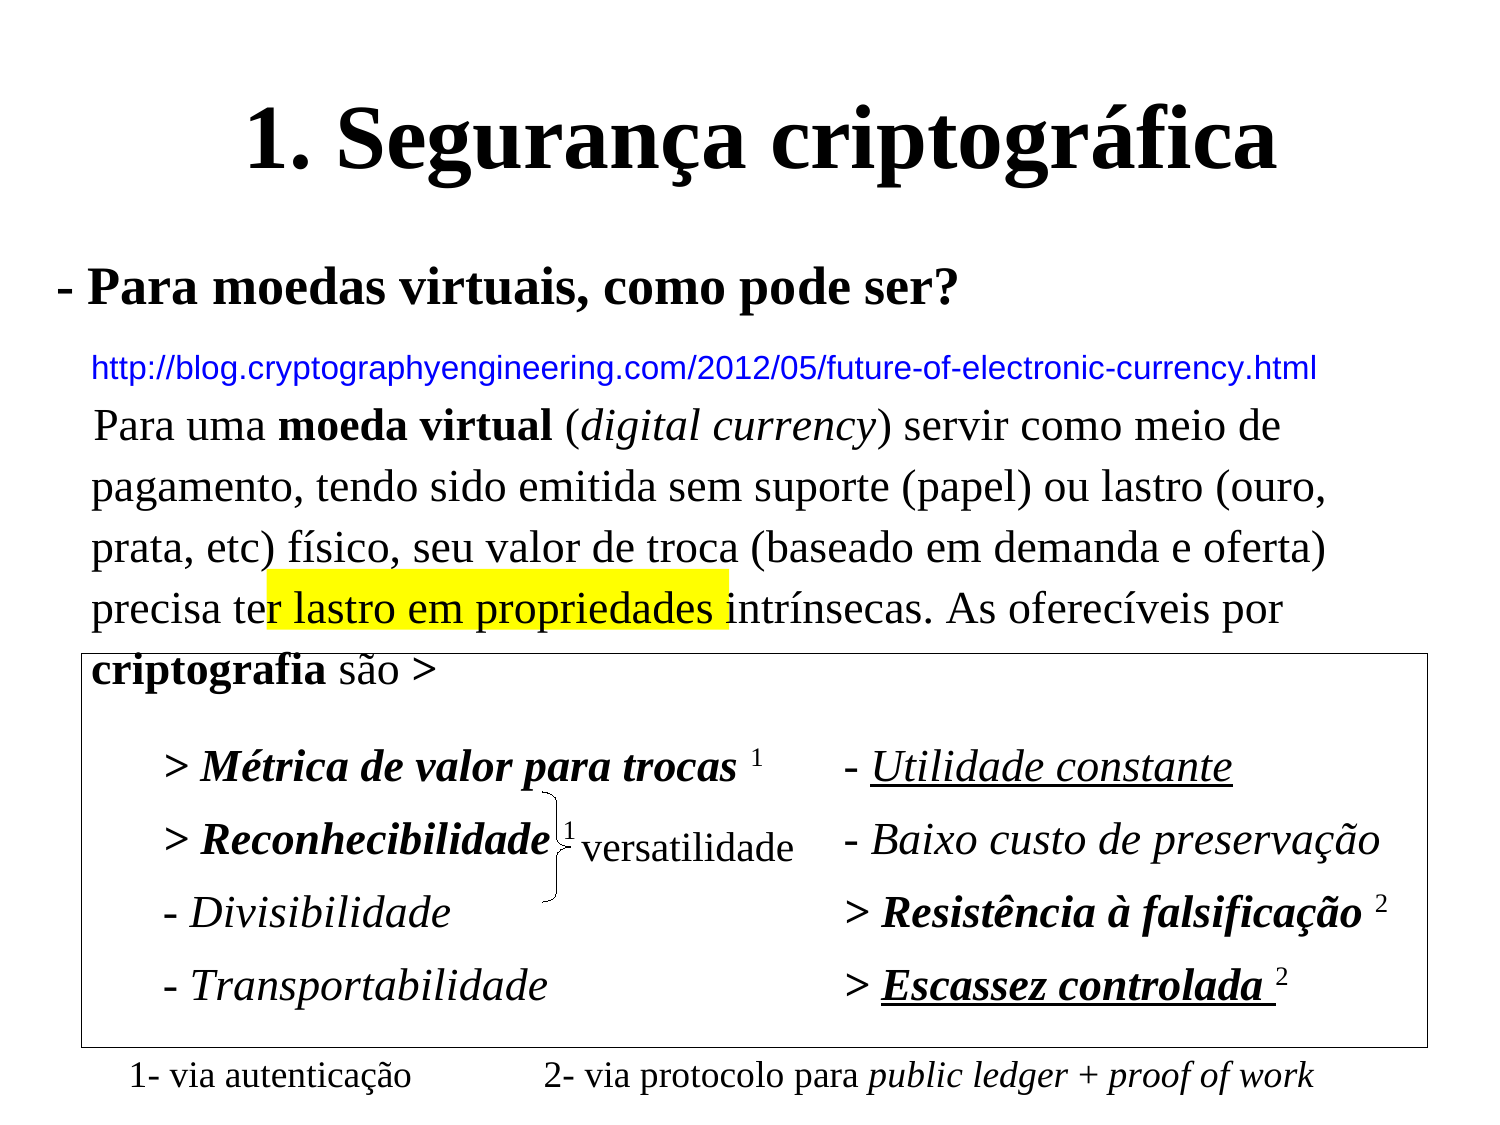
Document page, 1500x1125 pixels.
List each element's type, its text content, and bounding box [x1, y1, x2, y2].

text_box - Para moedas virtuais, como pode ser? http://blog.cryptographyengineering.com/2012/05/future-of-electronic-currency.html Para uma moeda virtual (digital currency) servir como meio de pagamento, tendo sido emitida sem suporte (papel) ou lastro (ouro, prata, etc) físico, seu valor de troca (baseado em demanda e oferta) precisa ter lastro em propriedades intrínsecas. As oferecíveis por criptografia são > > Métrica de valor para trocas 1 - Utilidade constante > Reconhecibilidade 1 - Baixo custo de preservação - Divisibilidade > Resistência à falsificação 2 - Transportabilidade > Escassez controlada 2 1- via autenticação 2- via protocolo para public ledger + proof of work [56, 244, 1442, 1096]
text_box versatilidade [581, 824, 795, 871]
title 1. Segurança criptográfica [97, 63, 1426, 214]
